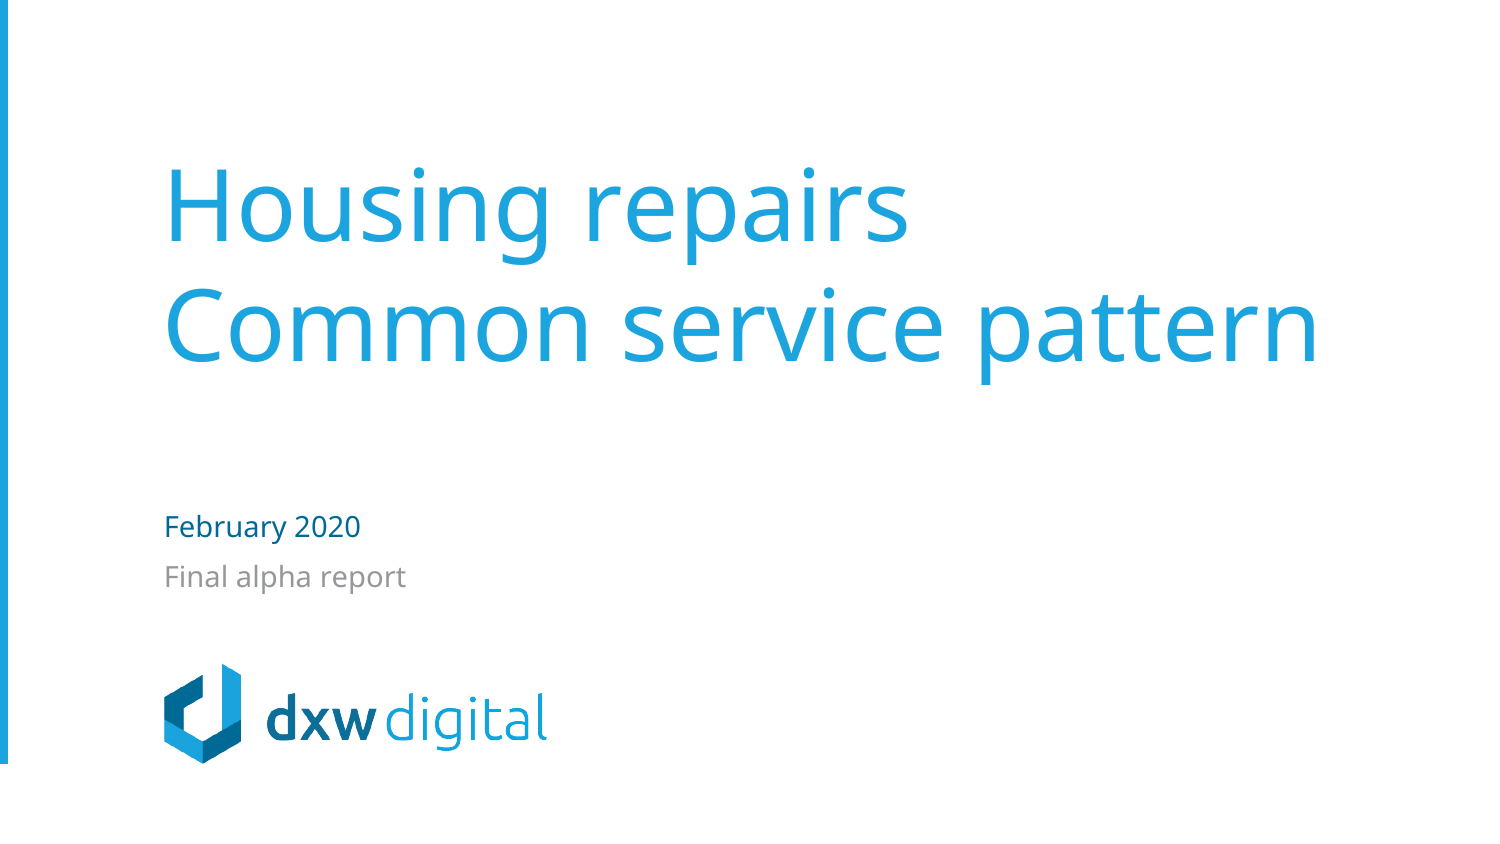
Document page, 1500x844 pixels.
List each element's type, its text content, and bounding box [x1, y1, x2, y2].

title Housing repairs Common service pattern [147, 126, 1396, 431]
subtitle Final alpha report [148, 543, 1222, 594]
subtitle February 2020 [148, 493, 1222, 543]
